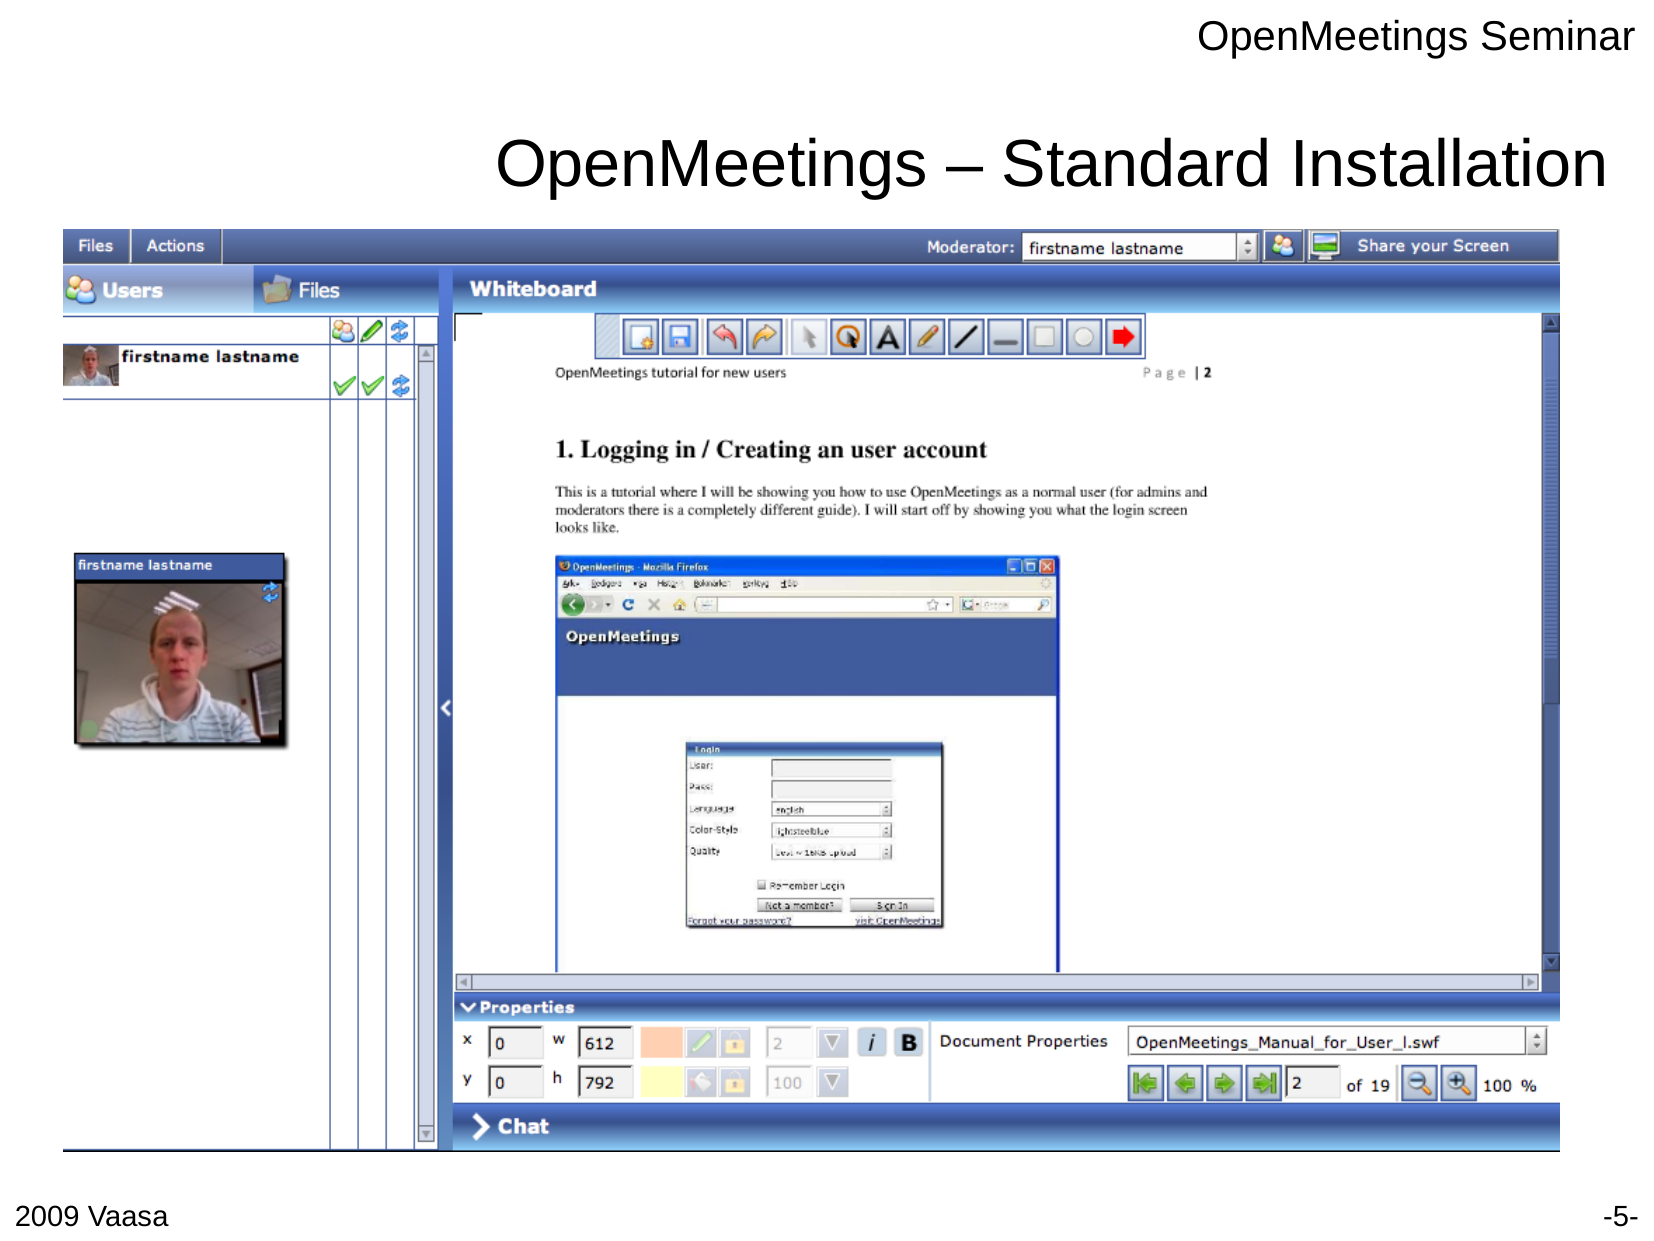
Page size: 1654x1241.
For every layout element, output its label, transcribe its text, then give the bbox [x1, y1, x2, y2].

title OpenMeetings Seminar [915, 5, 1636, 65]
text_box -5- [1181, 1192, 1654, 1241]
text_box 2009 Vaasa [0, 1192, 473, 1241]
text_box OpenMeetings – Standard Installation [295, 118, 1625, 208]
picture [63, 229, 1560, 1152]
